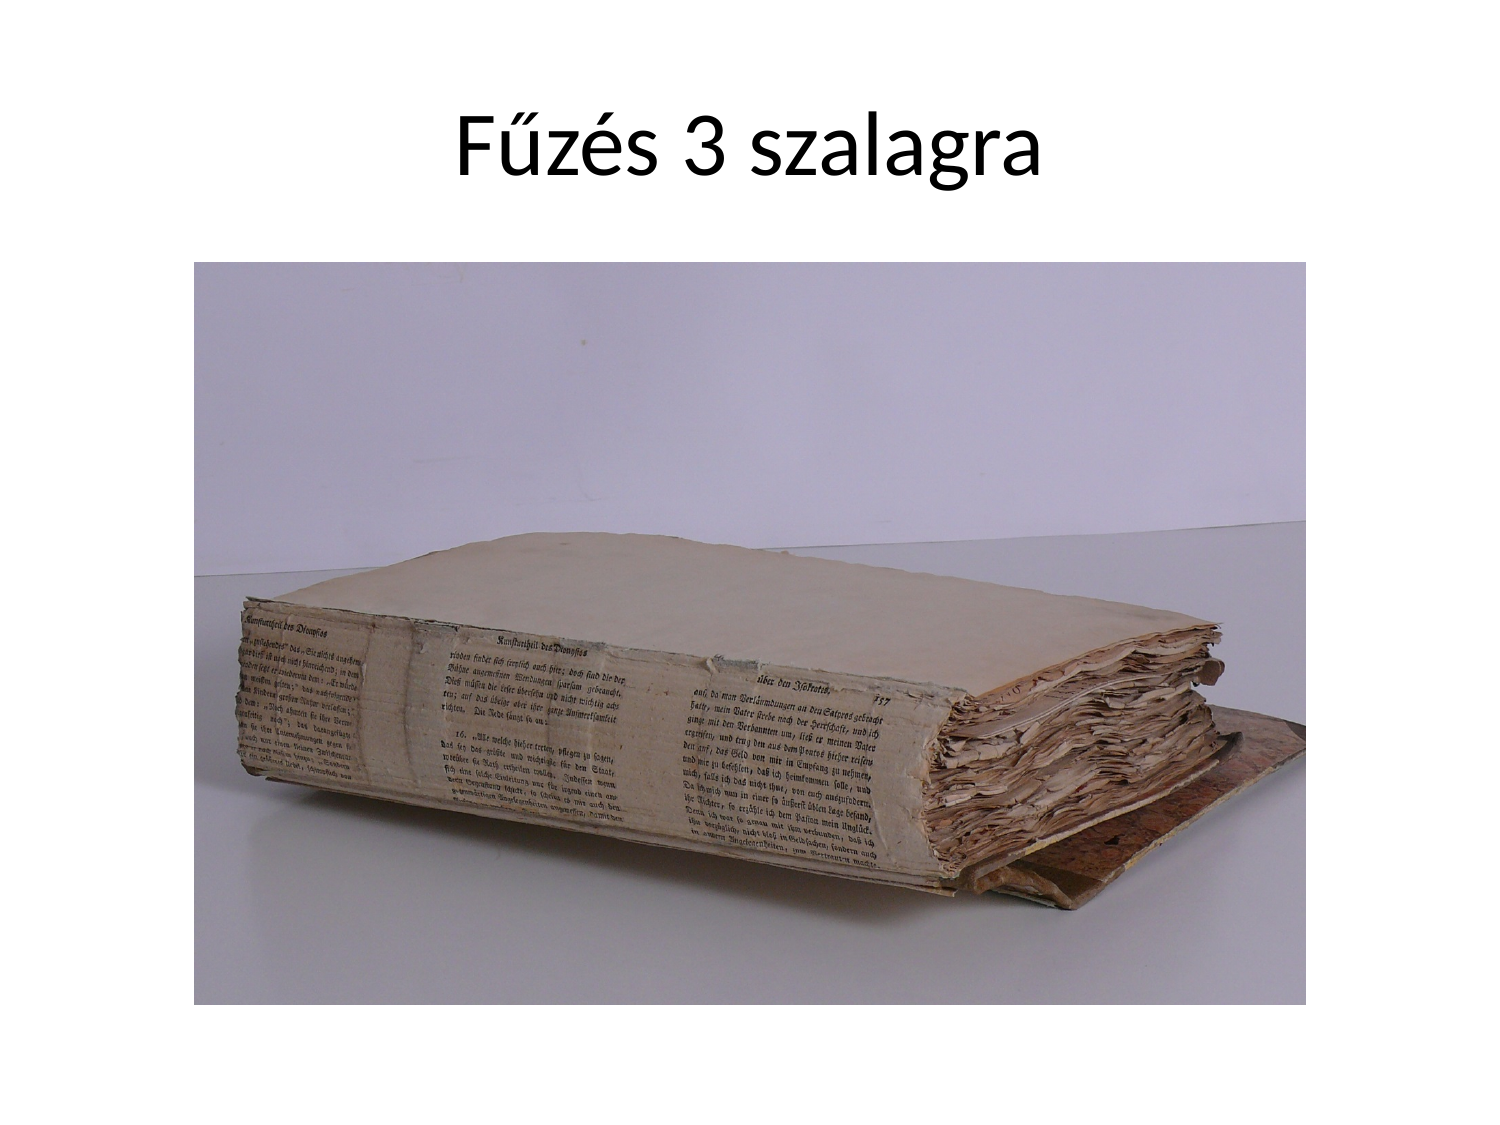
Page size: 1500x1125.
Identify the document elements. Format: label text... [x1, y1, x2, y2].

title Fűzés 3 szalagra [75, 45, 1426, 233]
picture [194, 262, 1306, 1005]
